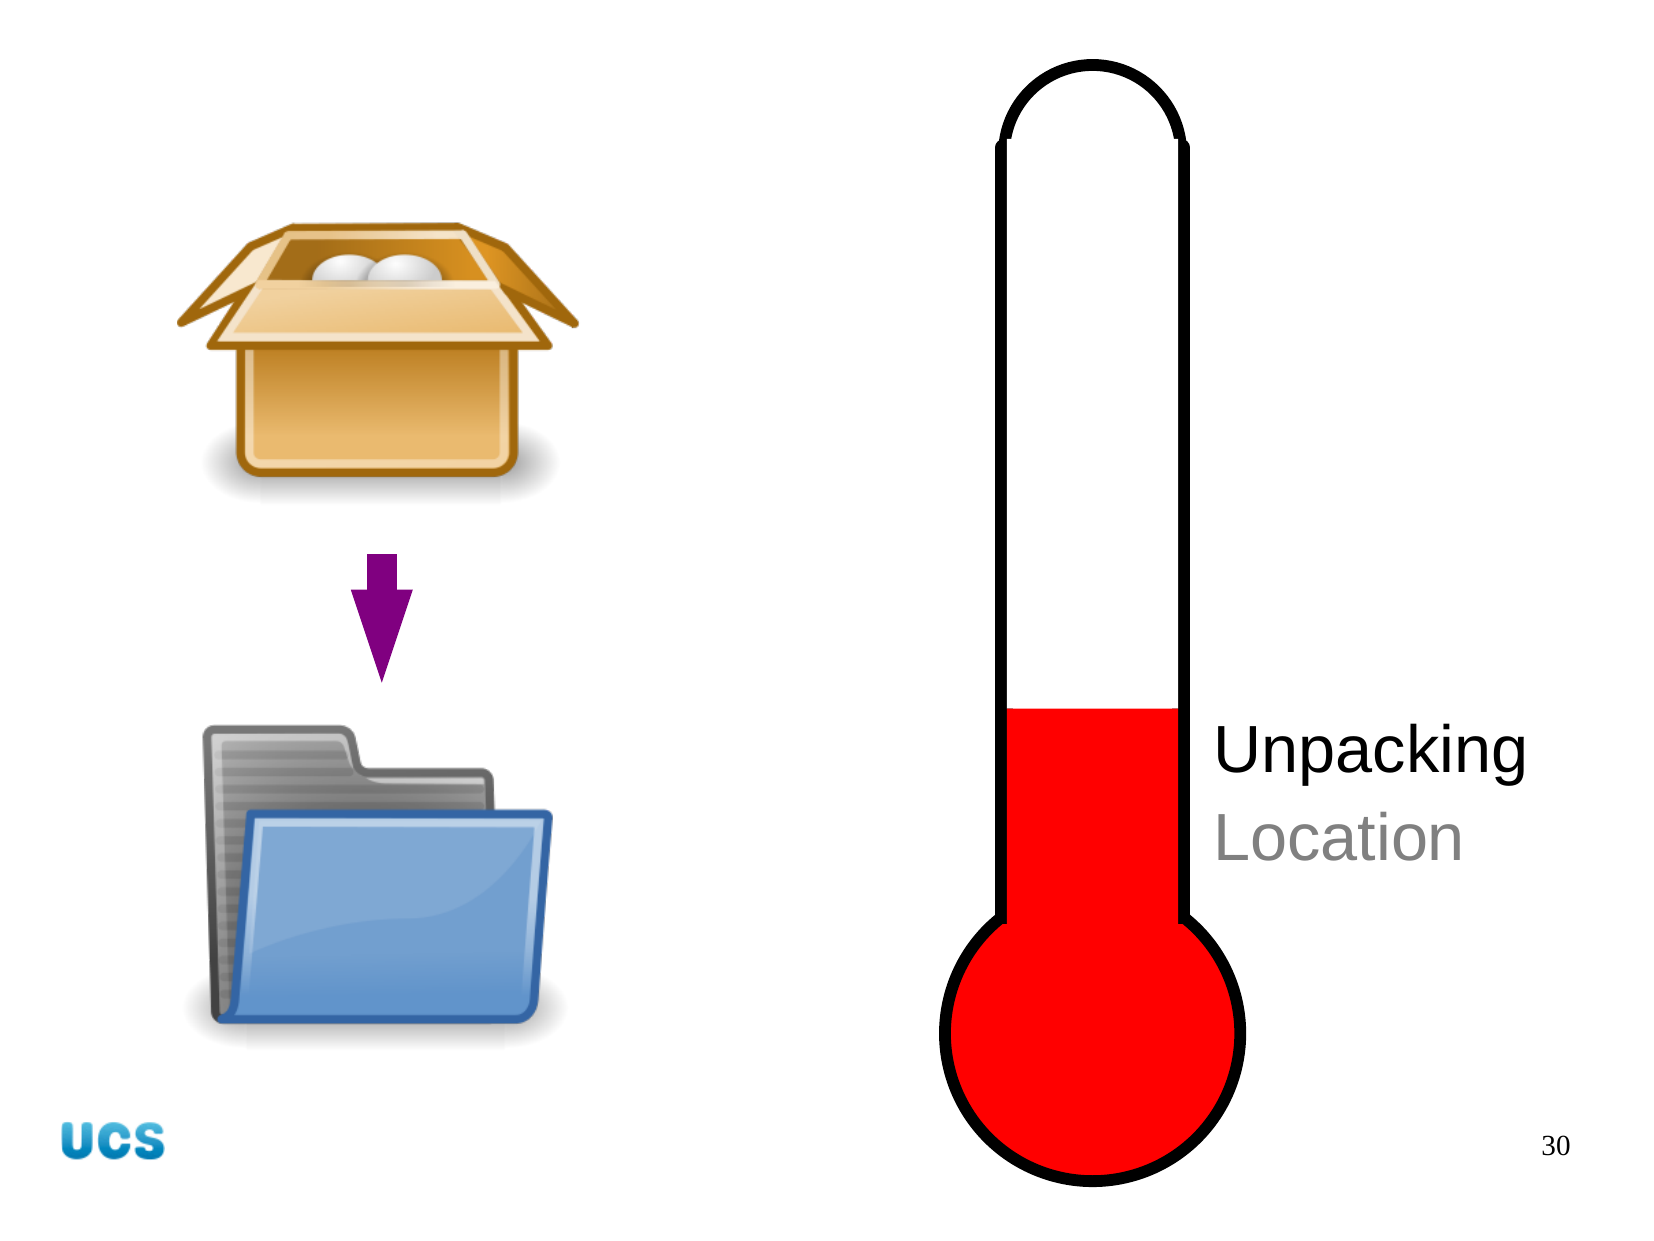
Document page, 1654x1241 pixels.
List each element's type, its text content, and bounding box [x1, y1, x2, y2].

text_box Location [1210, 797, 1470, 878]
text_box [944, 64, 1241, 1182]
picture [61, 1121, 165, 1161]
text_box Unpacking [1210, 708, 1533, 790]
picture [177, 682, 587, 1092]
picture [177, 145, 587, 555]
